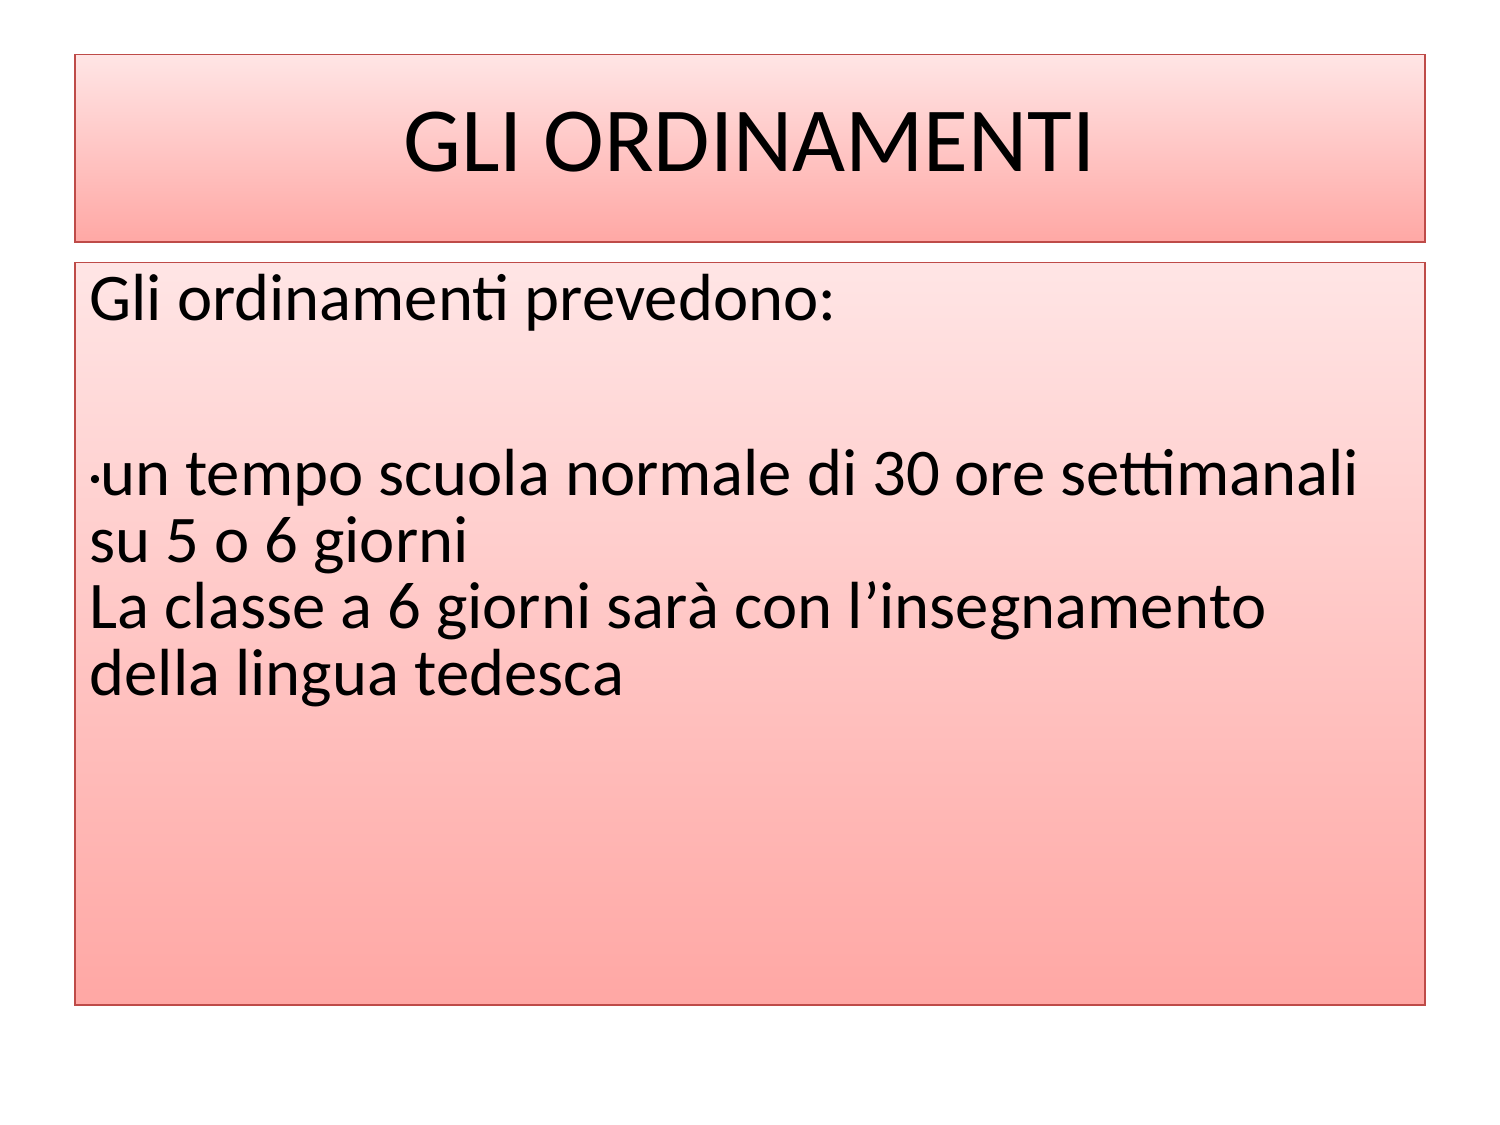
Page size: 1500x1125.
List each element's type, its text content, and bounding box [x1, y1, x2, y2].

text_box Gli ordinamenti prevedono: un tempo scuola normale di 30 ore settimanali su 5 o 6 giorni La classe a 6 giorni sarà con l’insegnamento della lingua tedesca [75, 262, 1425, 1005]
text_box GLI ORDINAMENTI [75, 54, 1425, 242]
